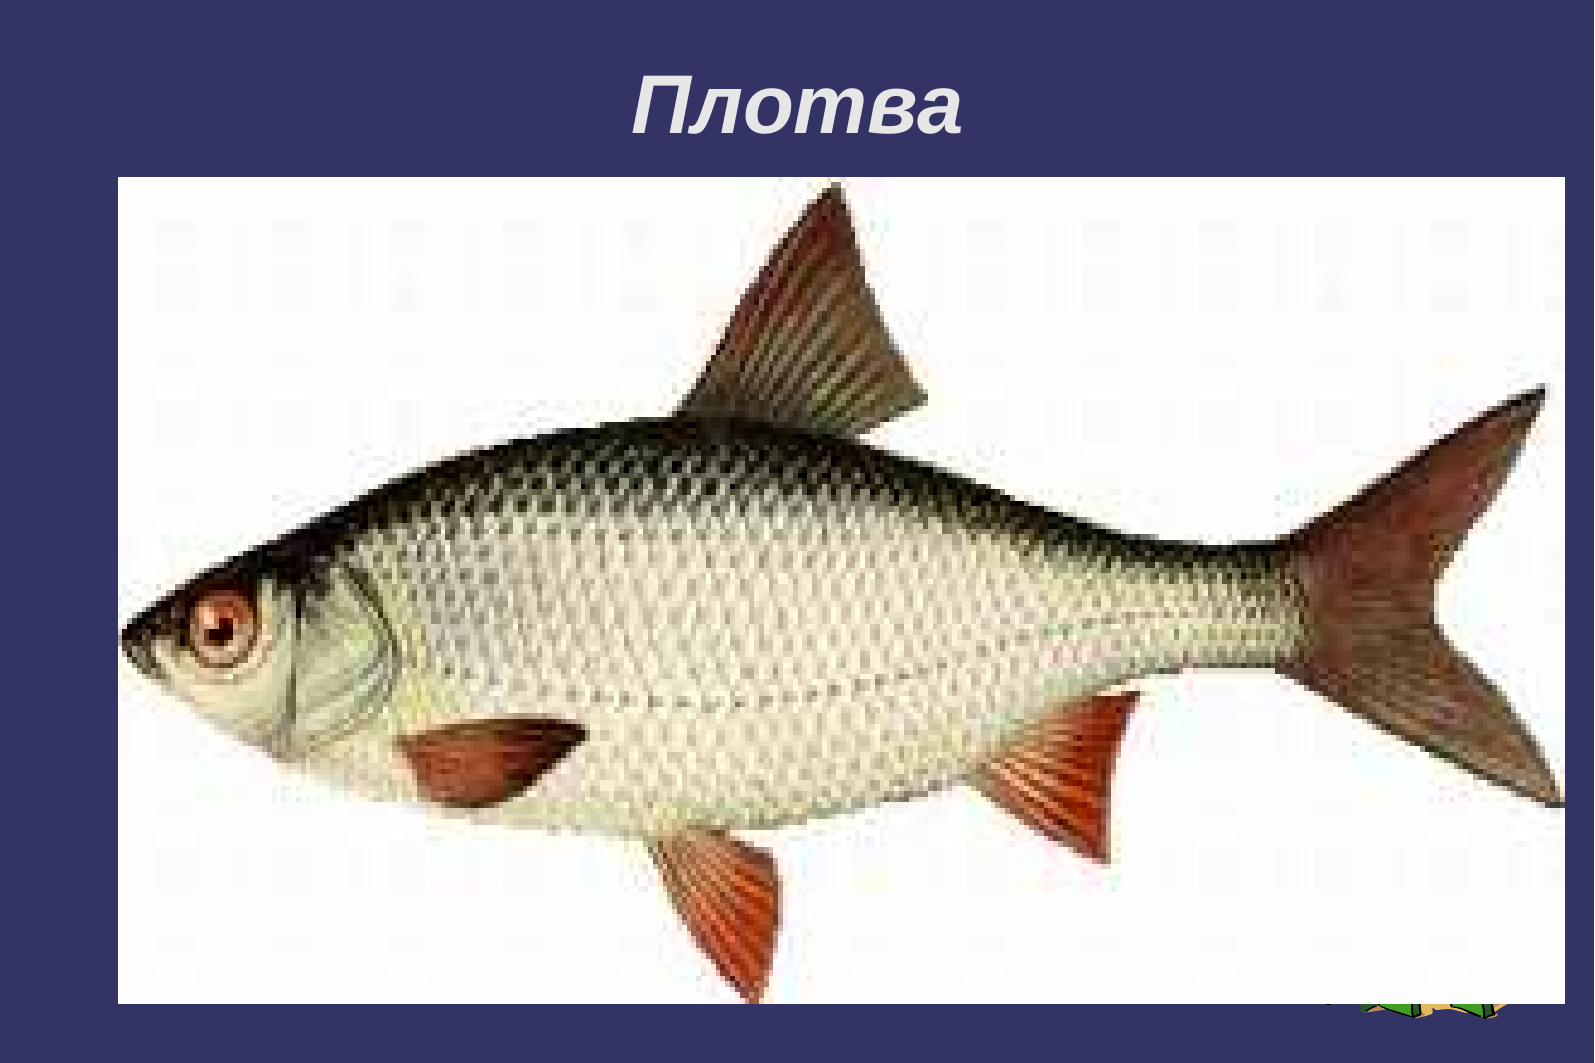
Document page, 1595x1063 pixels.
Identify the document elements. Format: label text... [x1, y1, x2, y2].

picture [118, 177, 1565, 1004]
title Плотва [117, 16, 1479, 194]
